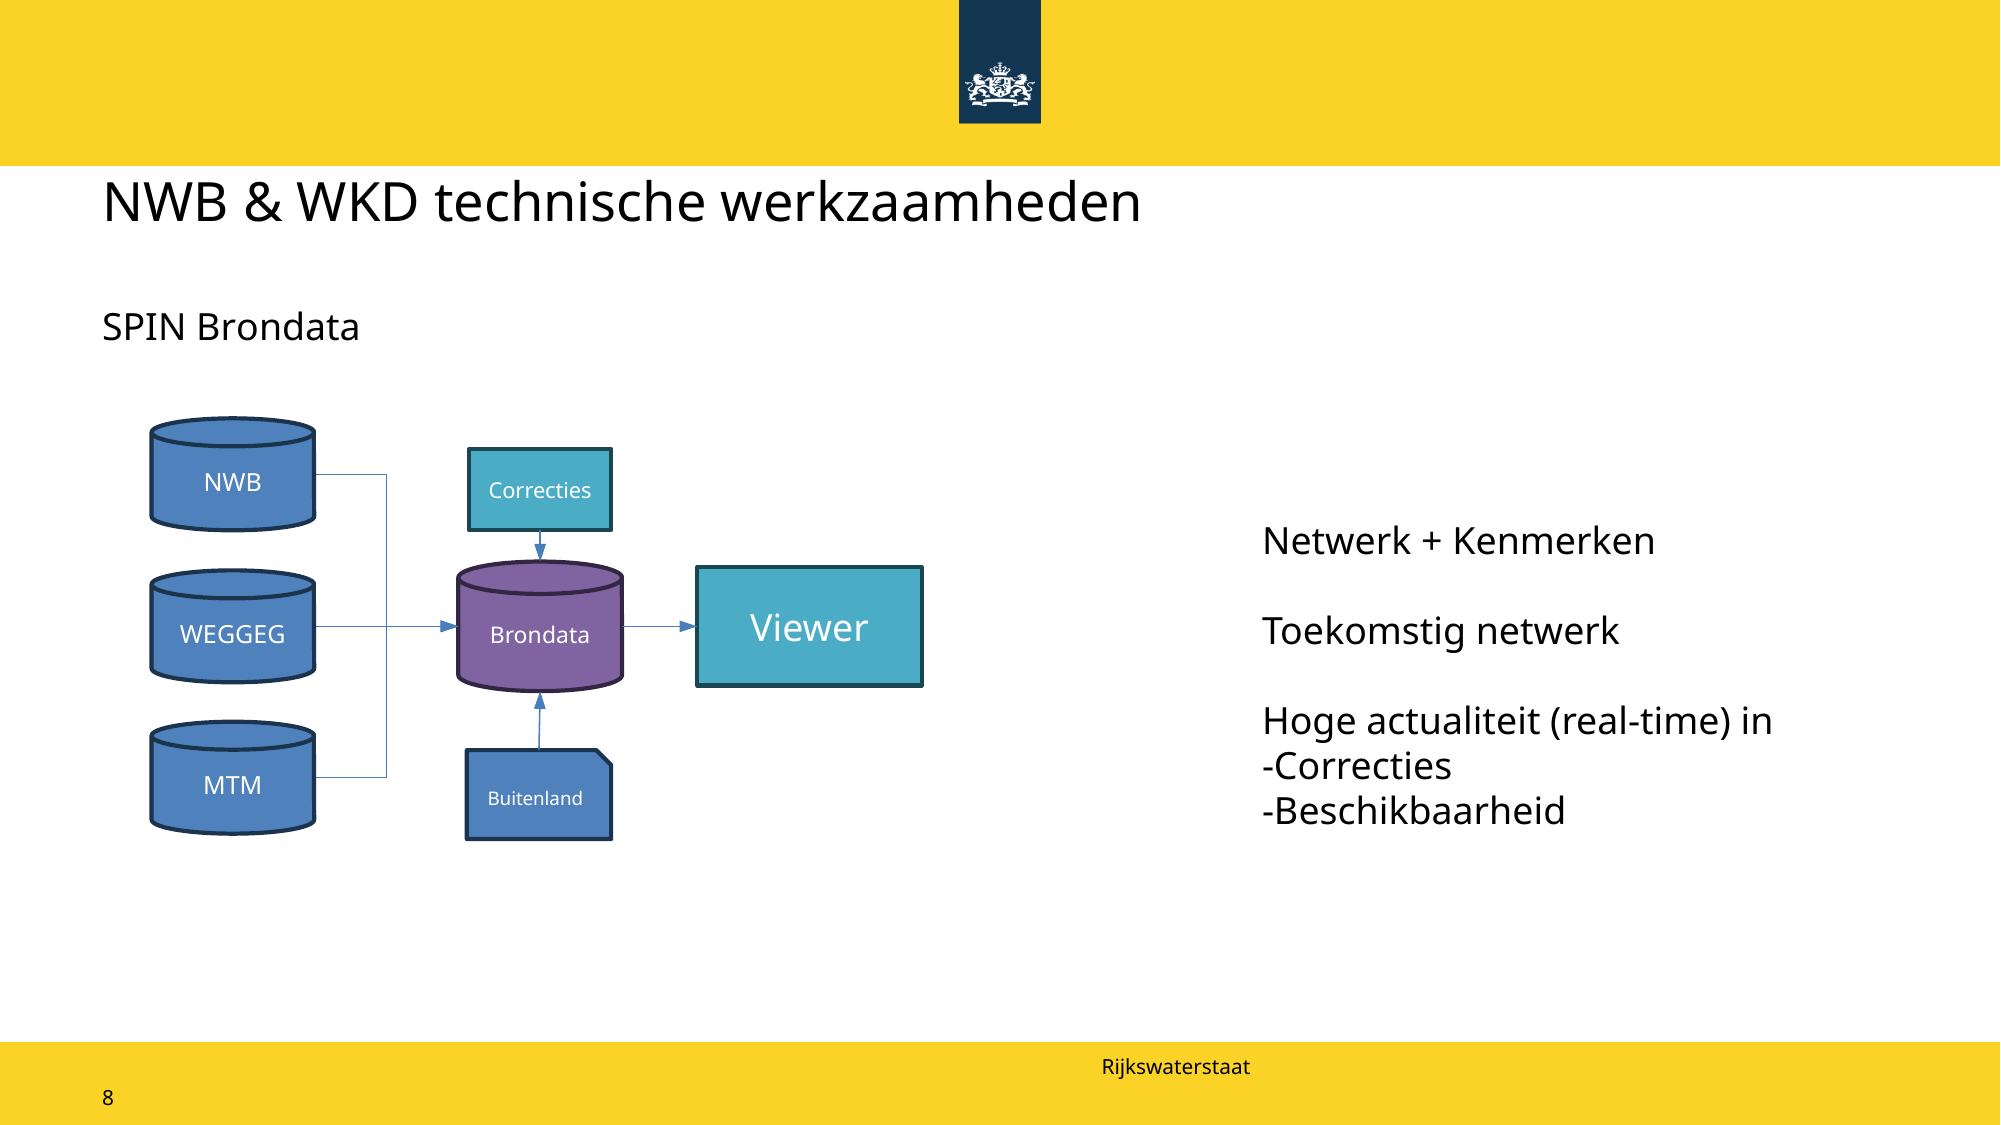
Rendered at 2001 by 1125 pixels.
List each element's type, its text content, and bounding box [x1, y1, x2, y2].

text_box WEGGEG [151, 570, 315, 683]
text_box Buitenland [466, 750, 612, 840]
text_box Correcties [469, 449, 611, 530]
title NWB & WKD technische werkzaamheden [102, 162, 1940, 244]
text_box Viewer [697, 567, 922, 685]
text_box MTM [151, 721, 315, 834]
text_box 8 [102, 1084, 519, 1105]
text_box NWB [151, 418, 315, 531]
text_box Brondata [458, 561, 623, 692]
list SPIN Brondata [102, 302, 1940, 1019]
text_box Netwerk + Kenmerken Toekomstig netwerk Hoge actualiteit (real-time) in -Correcties -Beschikbaarheid [1247, 509, 1940, 843]
